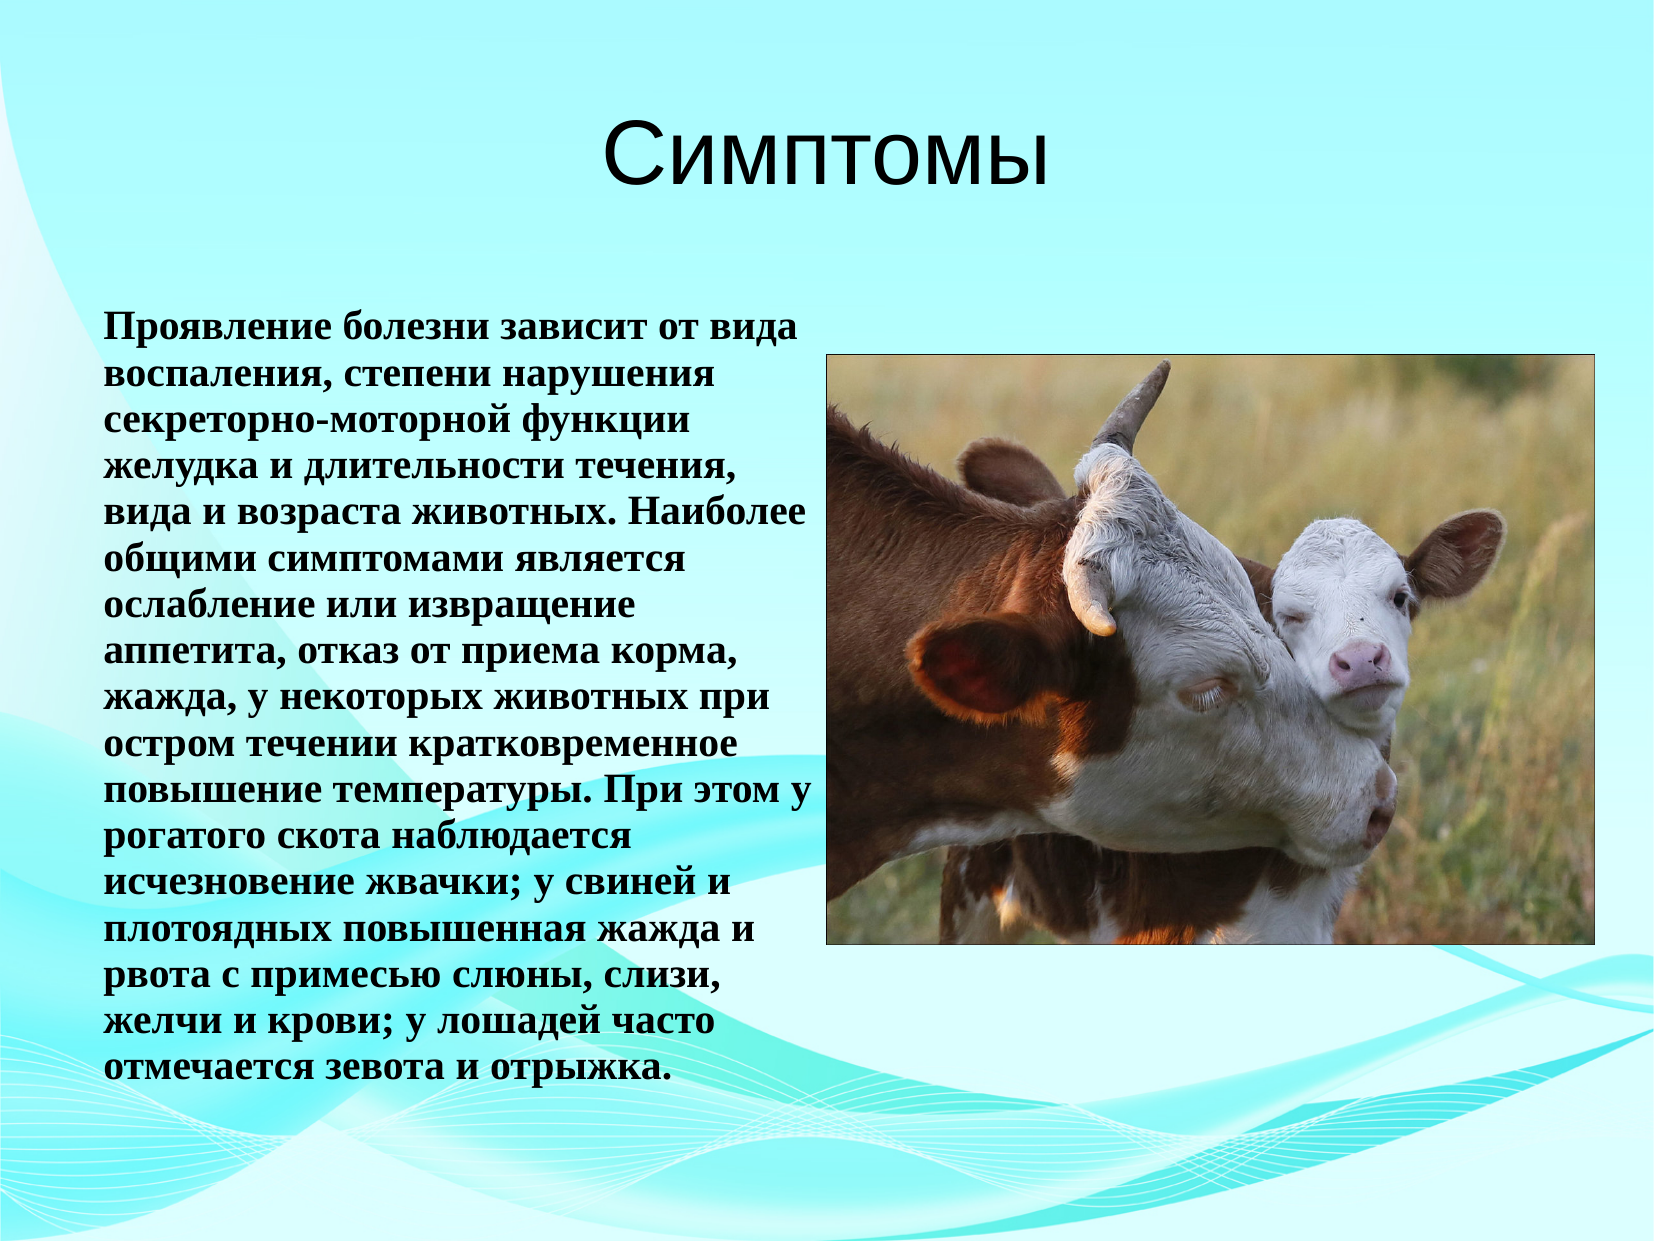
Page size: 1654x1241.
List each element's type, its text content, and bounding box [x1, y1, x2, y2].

text_box Проявление болезни зависит от вида воспаления, степени нарушения секреторно-моторной функции желудка и длительности течения, вида и возраста животных. Наиболее общими симптомами является ослабление или извращение аппетита, отказ от приема корма, жажда, у некоторых животных при остром течении кратковременное повышение температуры. При этом у рогатого скота наблюдается исчезновение жвачки; у свиней и плотоядных повышенная жажда и рвота с примесью слюны, слизи, желчи и крови; у лошадей часто отмечается зевота и отрыжка. [88, 295, 827, 1162]
title Симптомы [82, 49, 1571, 257]
picture [0, 0, 1654, 1241]
